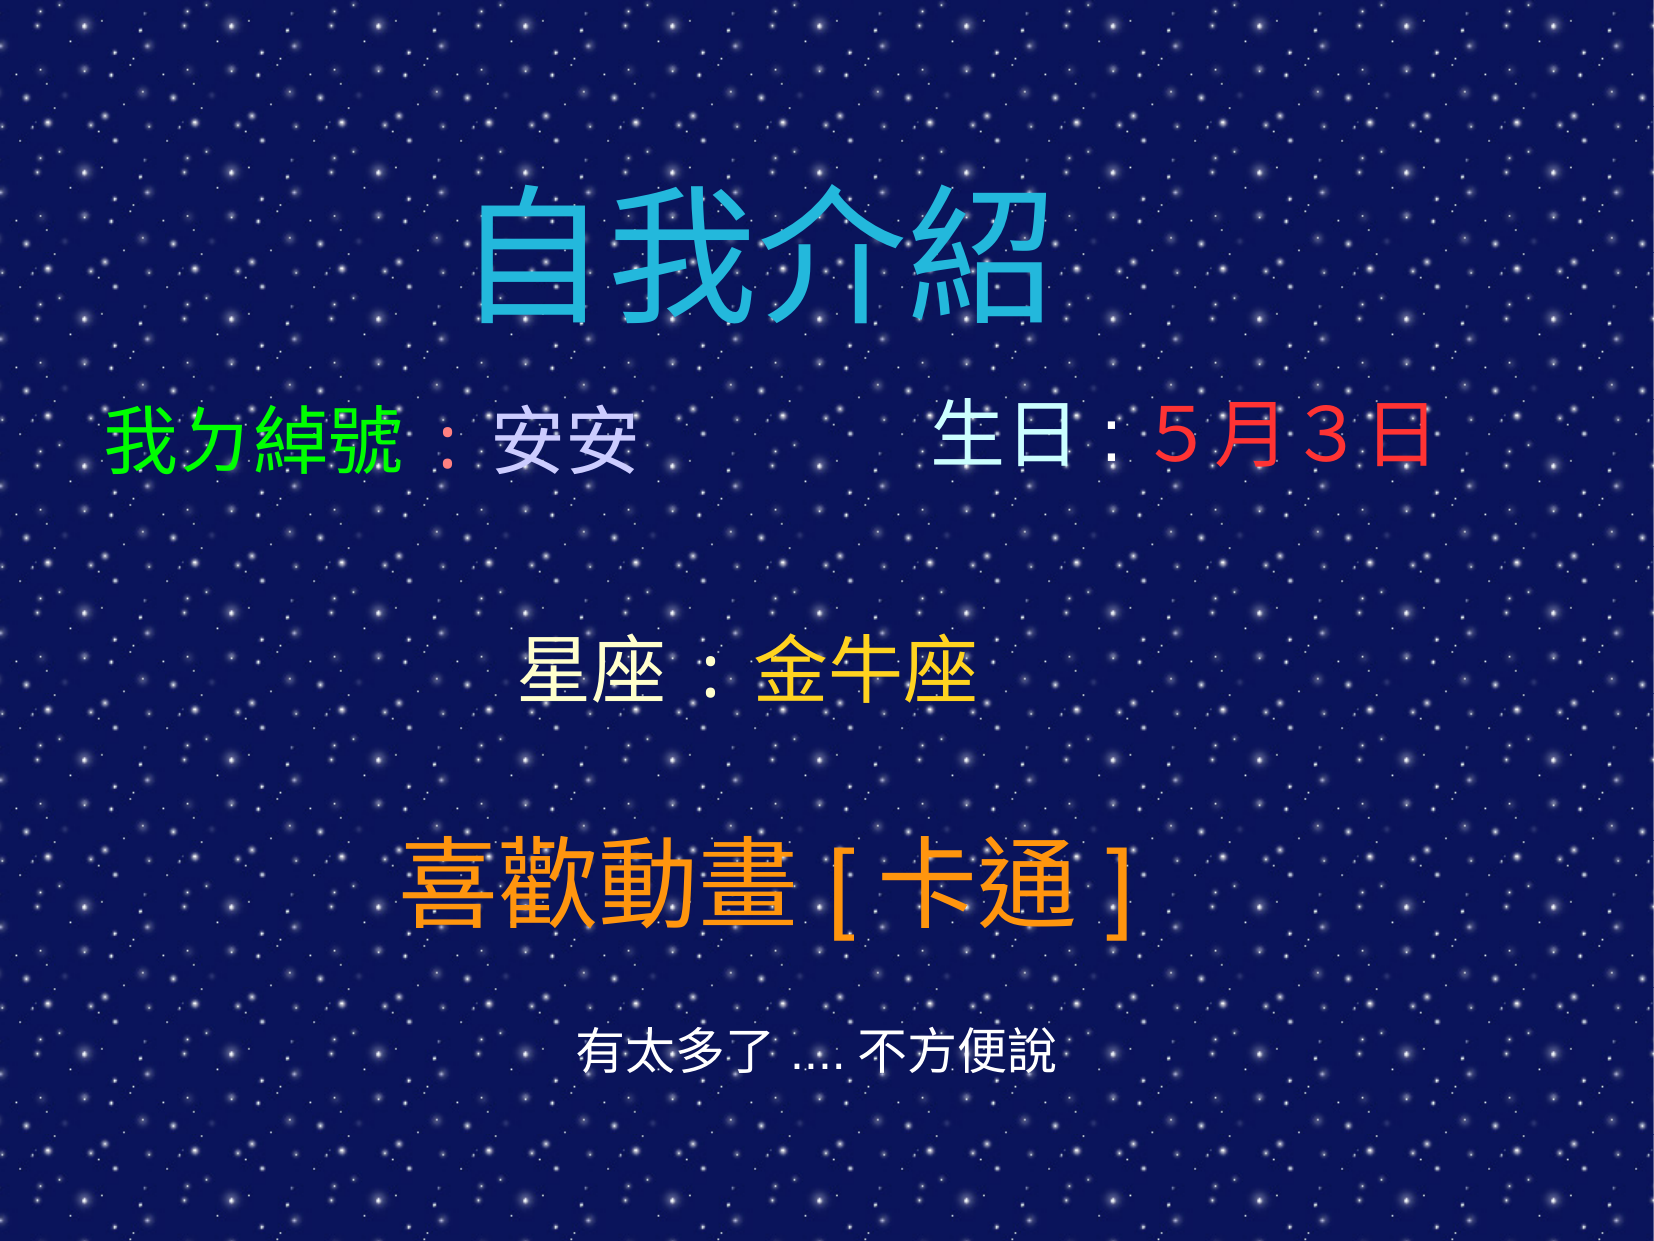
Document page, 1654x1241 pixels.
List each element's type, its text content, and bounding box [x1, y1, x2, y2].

text_box 自我介紹 [442, 129, 1654, 308]
picture [0, 0, 1654, 1241]
text_box 我ㄉ綽號:安安 [88, 374, 1123, 480]
text_box 有太多了....不方便說 [561, 1003, 1093, 1079]
text_box 星座:金牛座 [501, 603, 1063, 709]
text_box 喜歡動畫[卡通] [383, 797, 1211, 1063]
text_box 生日:５月３日 [915, 367, 1506, 473]
picture [728, 308, 739, 312]
